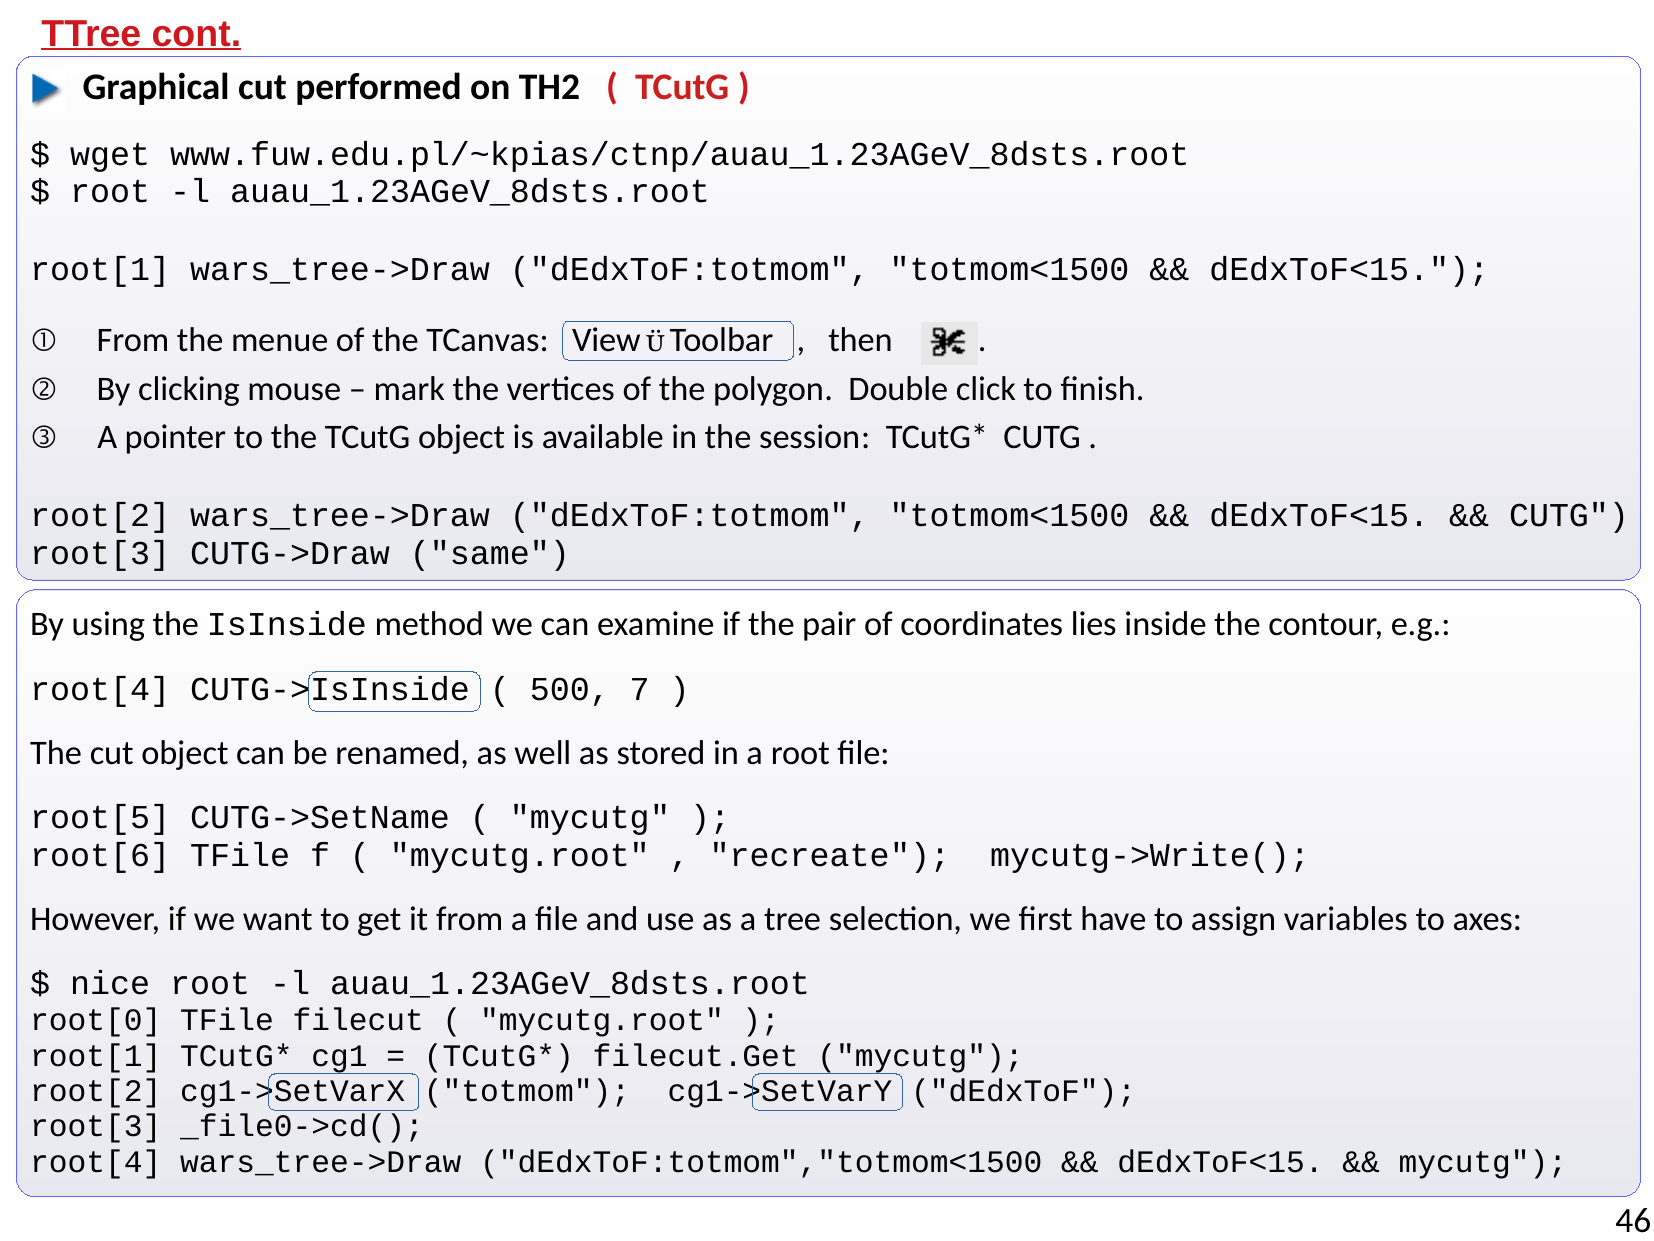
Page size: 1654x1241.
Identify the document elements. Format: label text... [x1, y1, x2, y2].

picture [921, 322, 978, 365]
text_box TTree cont. [26, 4, 301, 62]
text_box [21, 1190, 1637, 1197]
text_box [19, 56, 1638, 63]
text_box Graphical cut performed on TH2 ( TCutG ) $ wget www.fuw.edu.pl/~kpias/ctnp/auau_1.23AGeV_8dsts.root $ root -l auau_1.23AGeV_8dsts.root root[1] wars_tree->Draw ("dEdxToF:totmom", "totmom<1500 && dEdxToF<15.");  From the menue of the TCanvas: View  Toolbar , then .  By clicking mouse – mark the vertices of the polygon. Double click to finish. ③ A pointer to the TCutG object is available in the session: TCutG* CUTG . root[2] wars_tree->Draw ("dEdxToF:totmom", "totmom<1500 && dEdxToF<15. && CUTG") root[3] CUTG->Draw ("same") By using the IsInside method we can examine if the pair of coordinates lies inside the contour, e.g.: root[4] CUTG->IsInside ( 500, 7 ) The cut object can be renamed, as well as stored in a root file: root[5] CUTG->SetName ( "mycutg" ); root[6] TFile f ( "mycutg.root" , "recreate"); mycutg->Write(); However, if we want to get it from a file and use as a tree selection, we first have to assign variables to axes: $ nice root -l auau_1.23AGeV_8dsts.root root[0] TFile filecut ( "mycutg.root" ); root[1] TCutG* cg1 = (TCutG*) filecut.Get ("mycutg"); root[2] cg1->SetVarX ("totmom"); cg1->SetVarY ("dEdxToF"); root[3] _file0->cd(); root[4] wars_tree->Draw ("dEdxToF:totmom","totmom<1500 && dEdxToF<15. && mycutg"); [15, 63, 1654, 1190]
